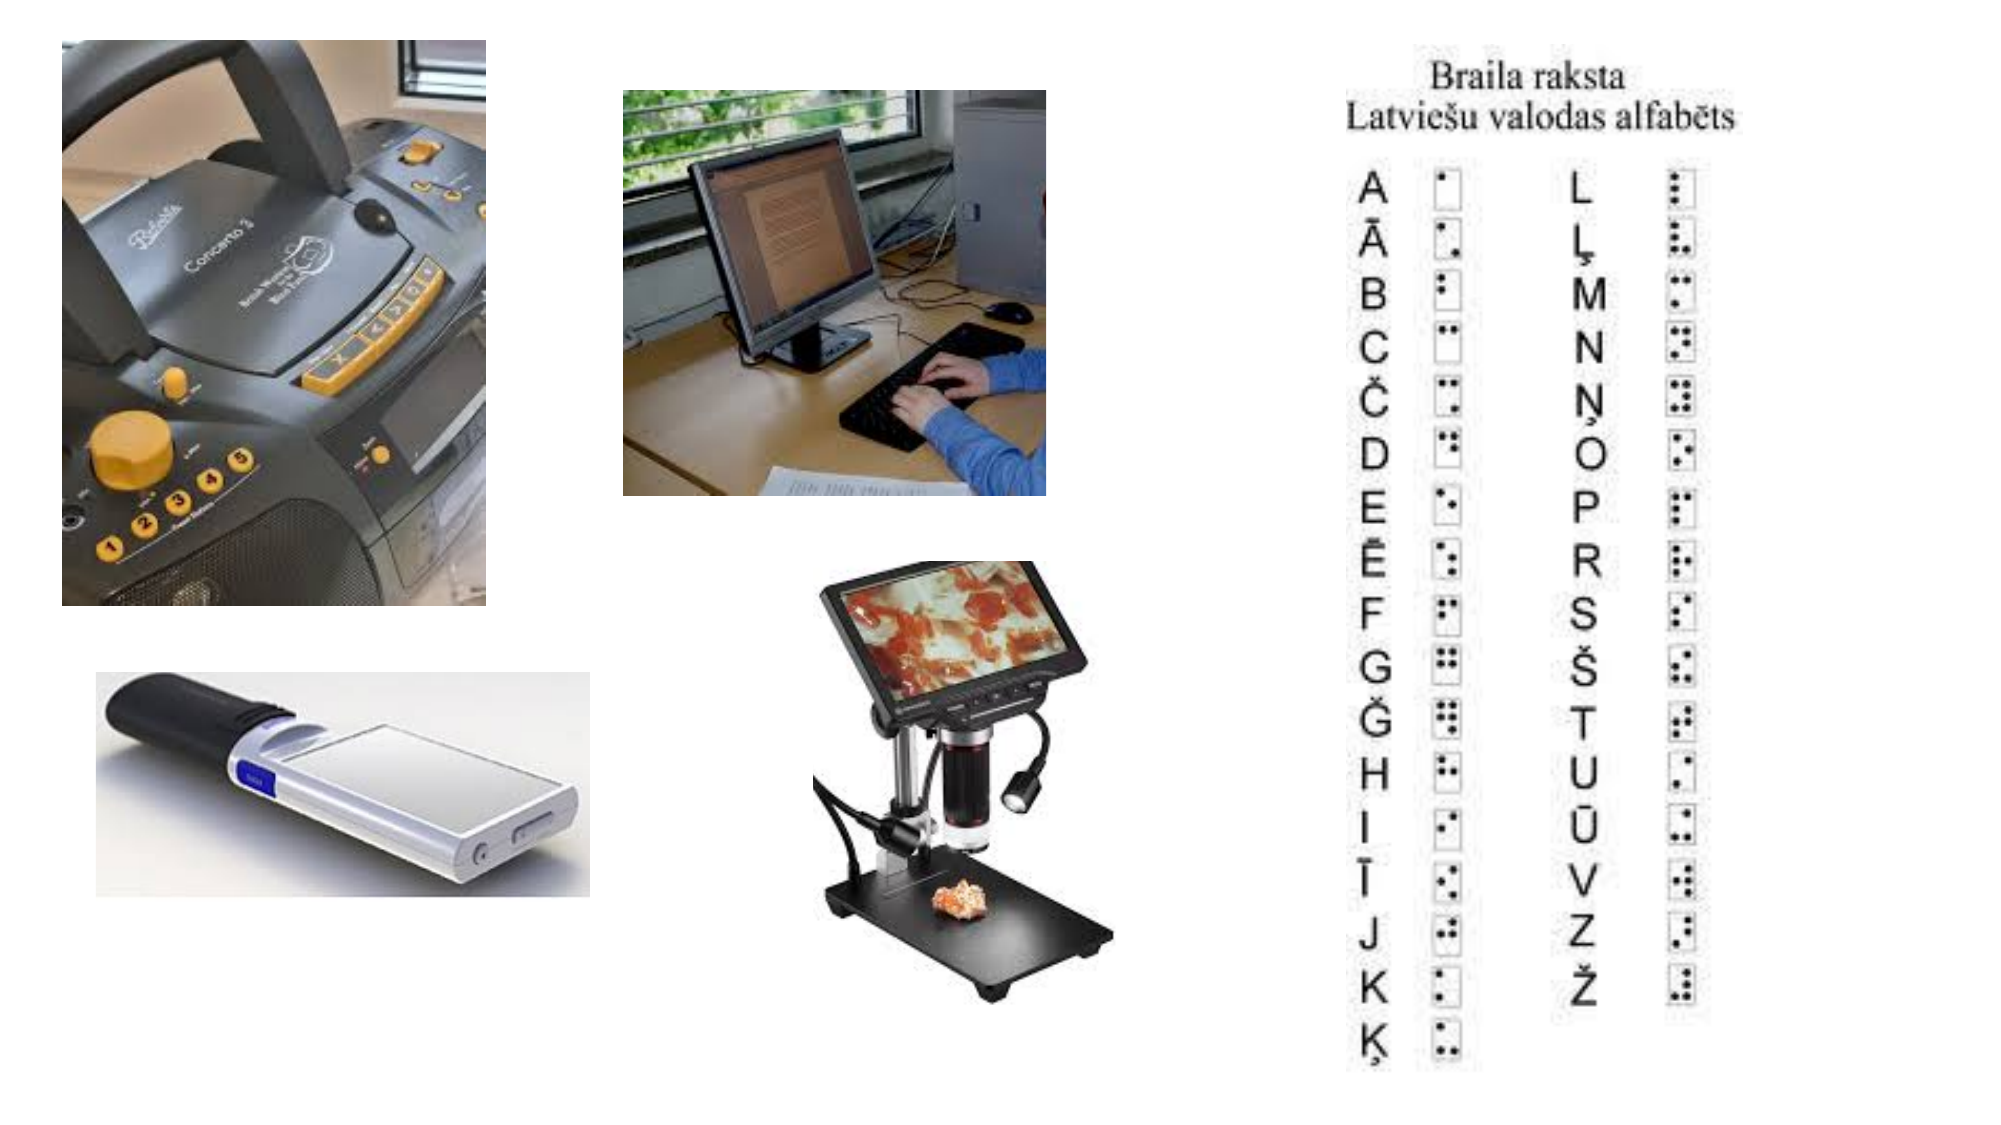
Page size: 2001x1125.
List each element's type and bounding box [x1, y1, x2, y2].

picture [623, 90, 1047, 496]
picture [813, 561, 1123, 1019]
picture [62, 40, 486, 606]
picture [95, 672, 590, 907]
picture [1346, 44, 1743, 1081]
